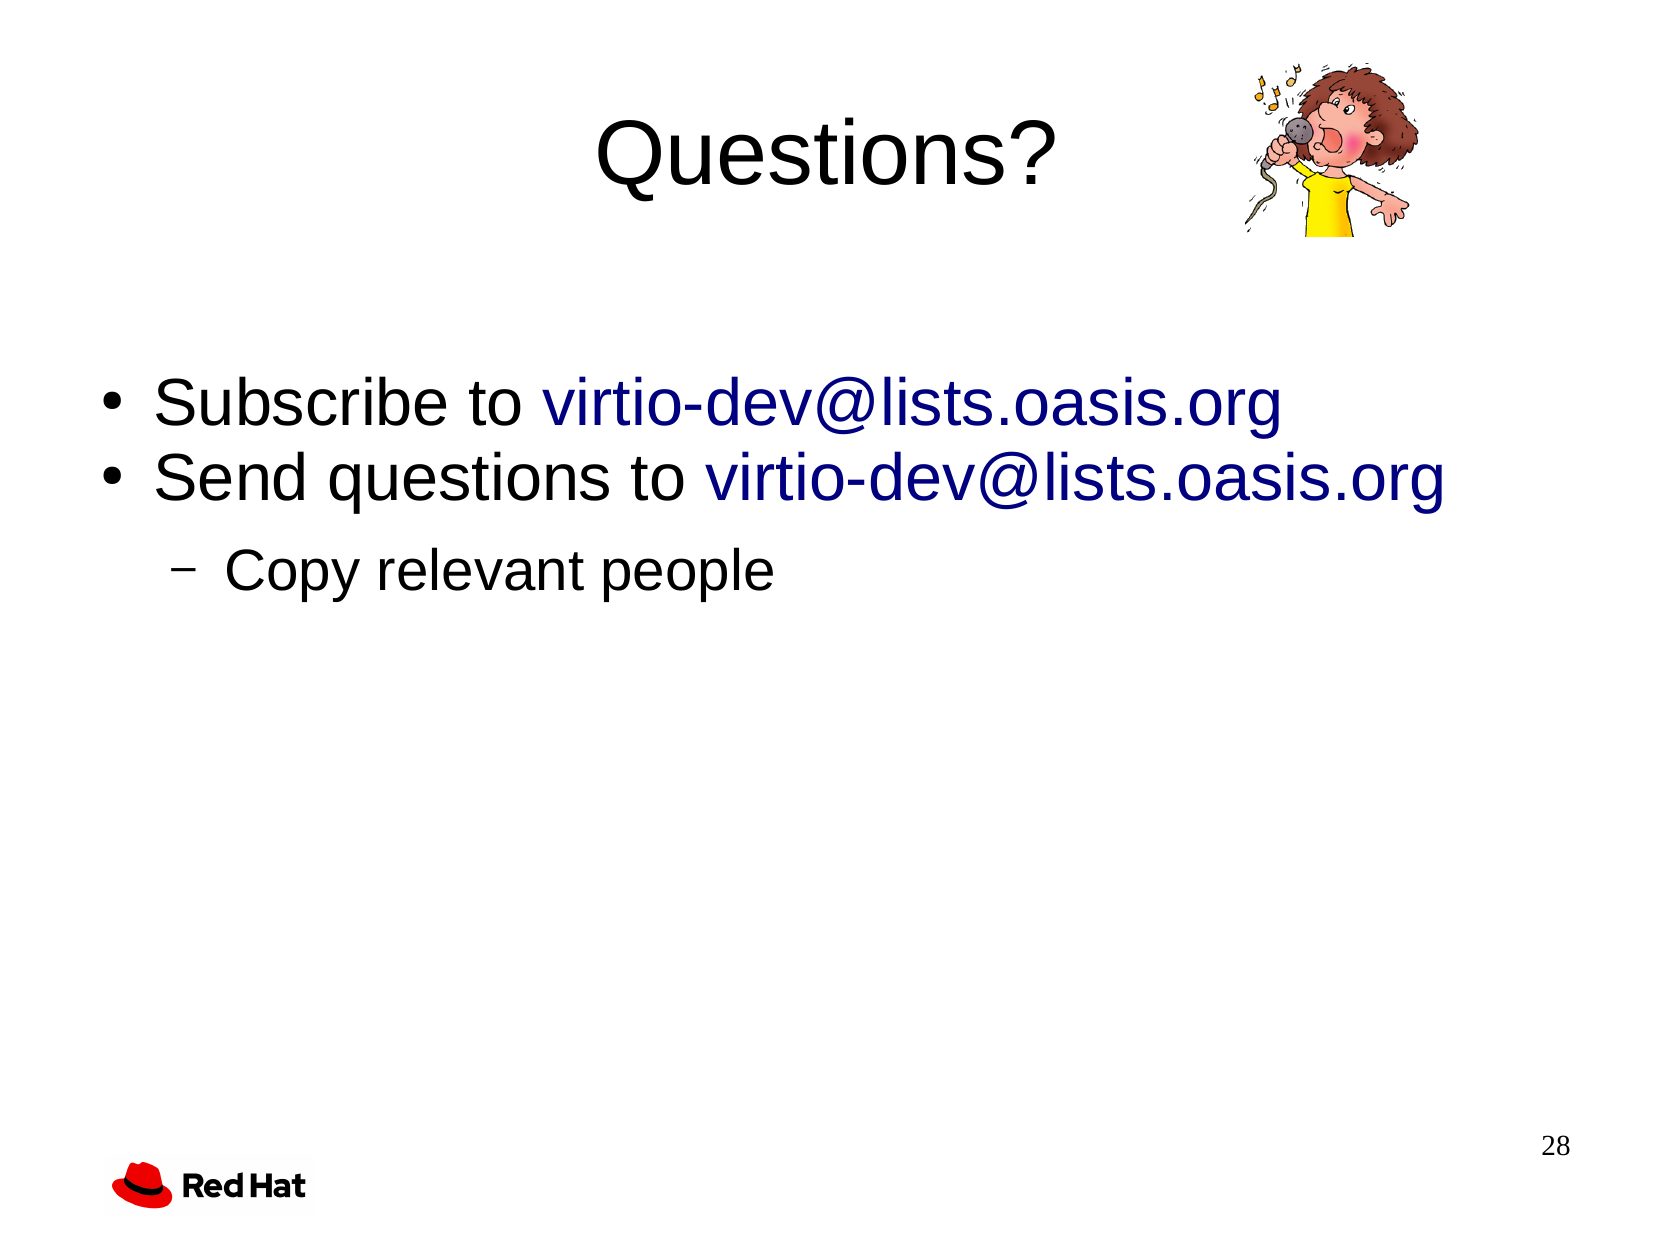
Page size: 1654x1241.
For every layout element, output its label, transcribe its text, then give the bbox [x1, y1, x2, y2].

picture [105, 1154, 314, 1216]
title Questions? [82, 49, 1571, 257]
list Subscribe to virtio-dev@lists.oasis.org Send questions to virtio-dev@lists.oasis.org Copy relevant people [82, 290, 1571, 1010]
picture [1245, 59, 1422, 237]
